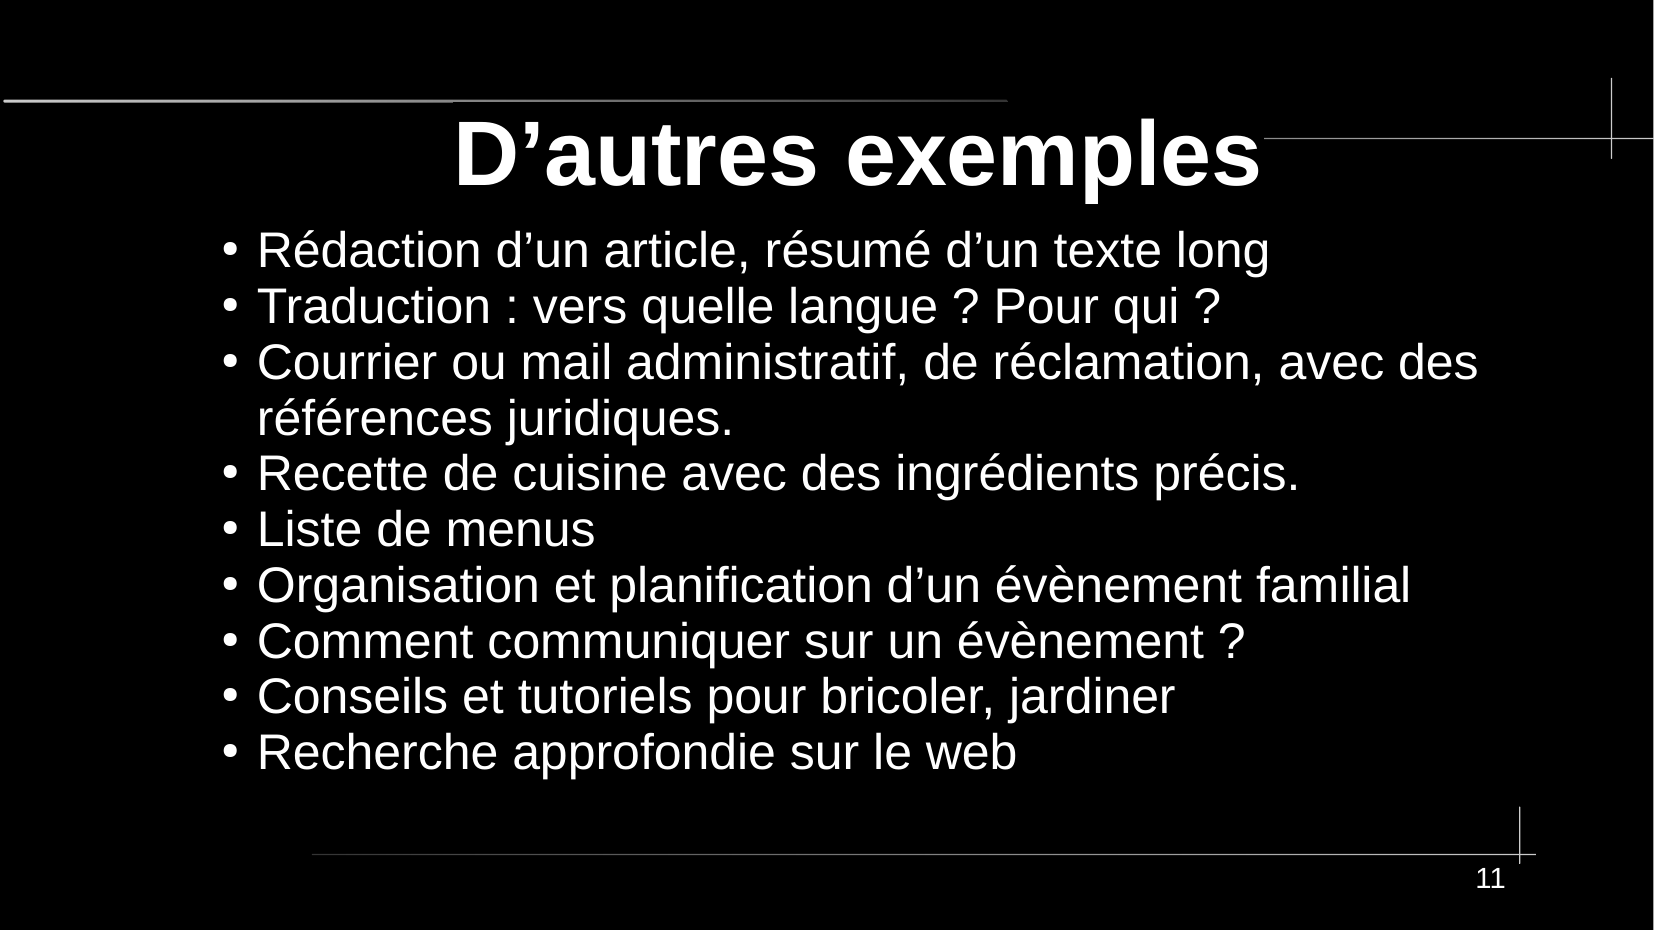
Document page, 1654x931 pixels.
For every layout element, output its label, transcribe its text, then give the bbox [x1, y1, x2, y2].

text_box Rédaction d’un article, résumé d’un texte long Traduction : vers quelle langue ? Pour qui ? Courrier ou mail administratif, de réclamation, avec des références juridiques. Recette de cuisine avec des ingrédients précis. Liste de menus Organisation et planification d’un évènement familial Comment communiquer sur un évènement ? Conseils et tutoriels pour bricoler, jardiner Recherche approfondie sur le web [206, 215, 1506, 931]
title D’autres exemples [88, 100, 1654, 207]
